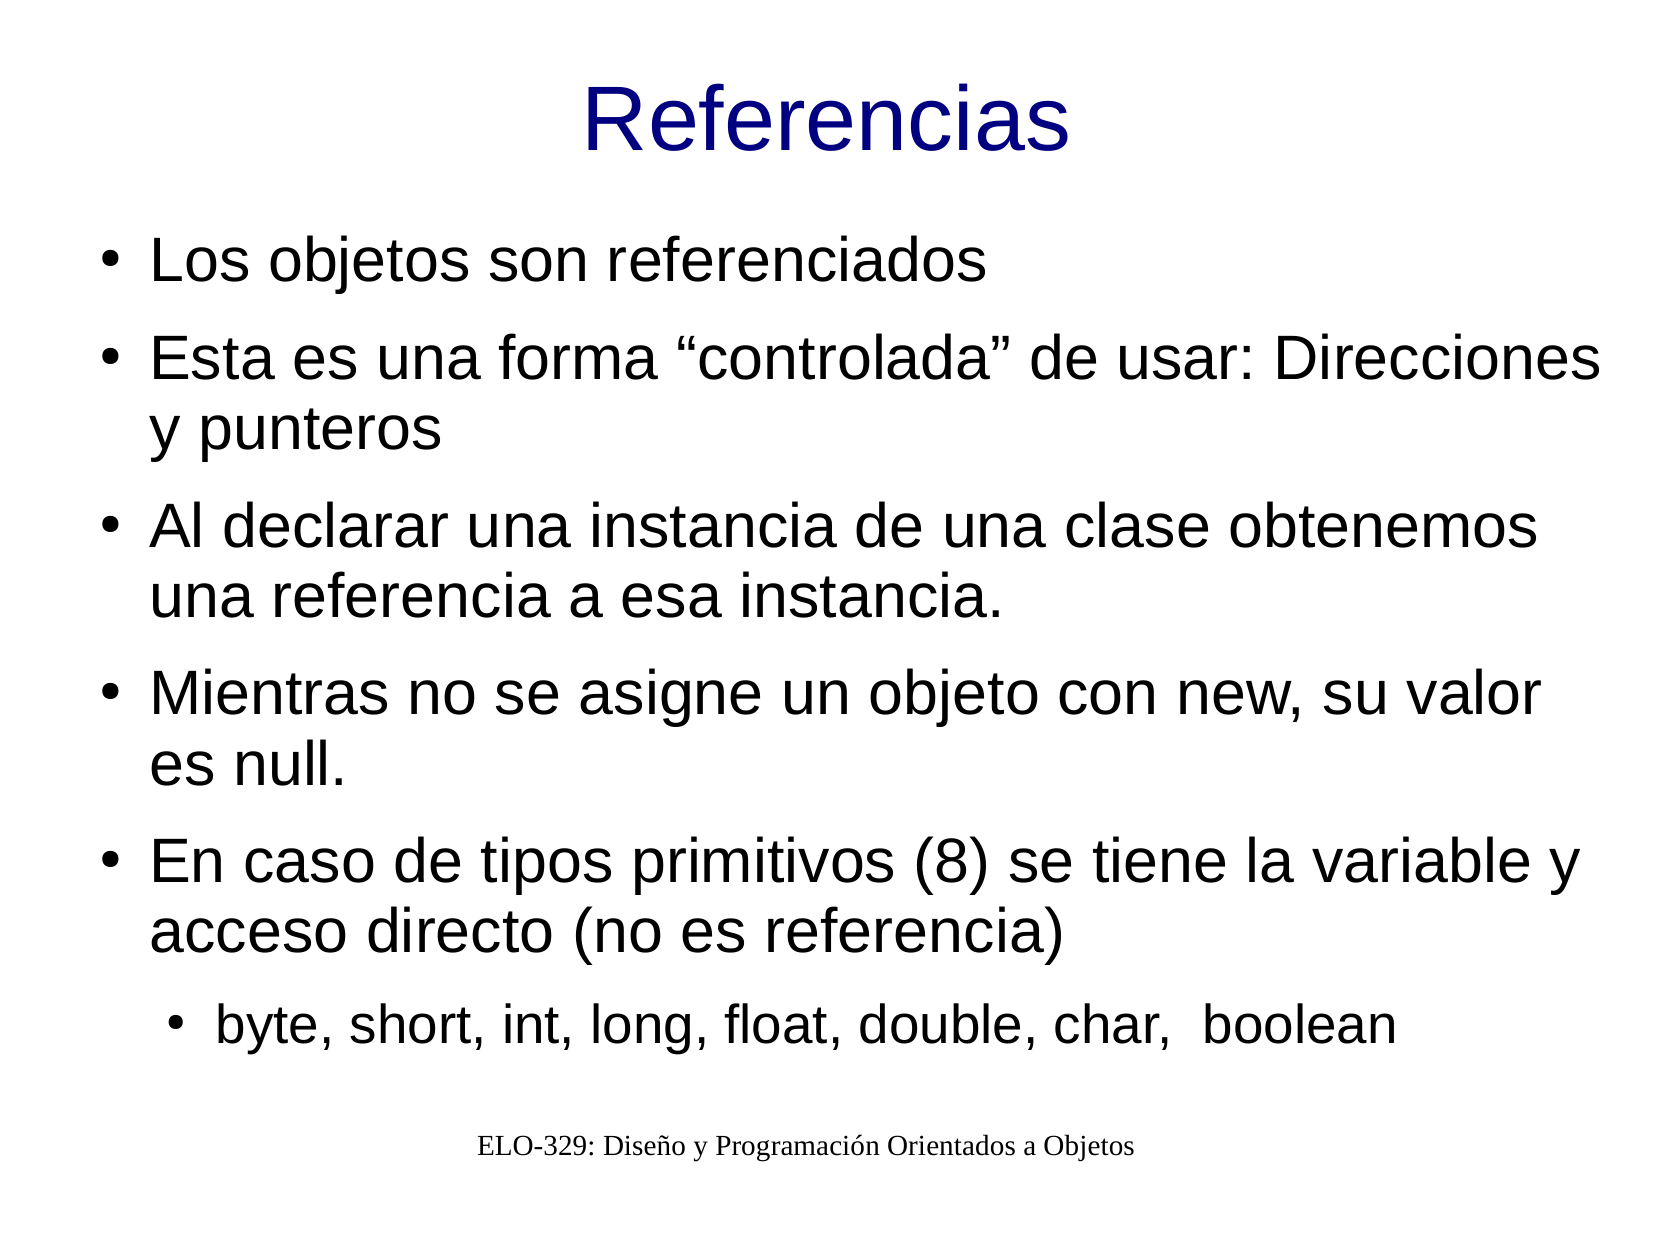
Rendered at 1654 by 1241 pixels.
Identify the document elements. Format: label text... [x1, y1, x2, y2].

title Referencias [82, 56, 1571, 181]
list Los objetos son referenciados Esta es una forma “controlada” de usar: Direcciones y punteros Al declarar una instancia de una clase obtenemos una referencia a esa instancia. Mientras no se asigne un objeto con new, su valor es null. En caso de tipos primitivos (8) se tiene la variable y acceso directo (no es referencia) byte, short, int, long, float, double, char, boolean [82, 225, 1613, 1126]
